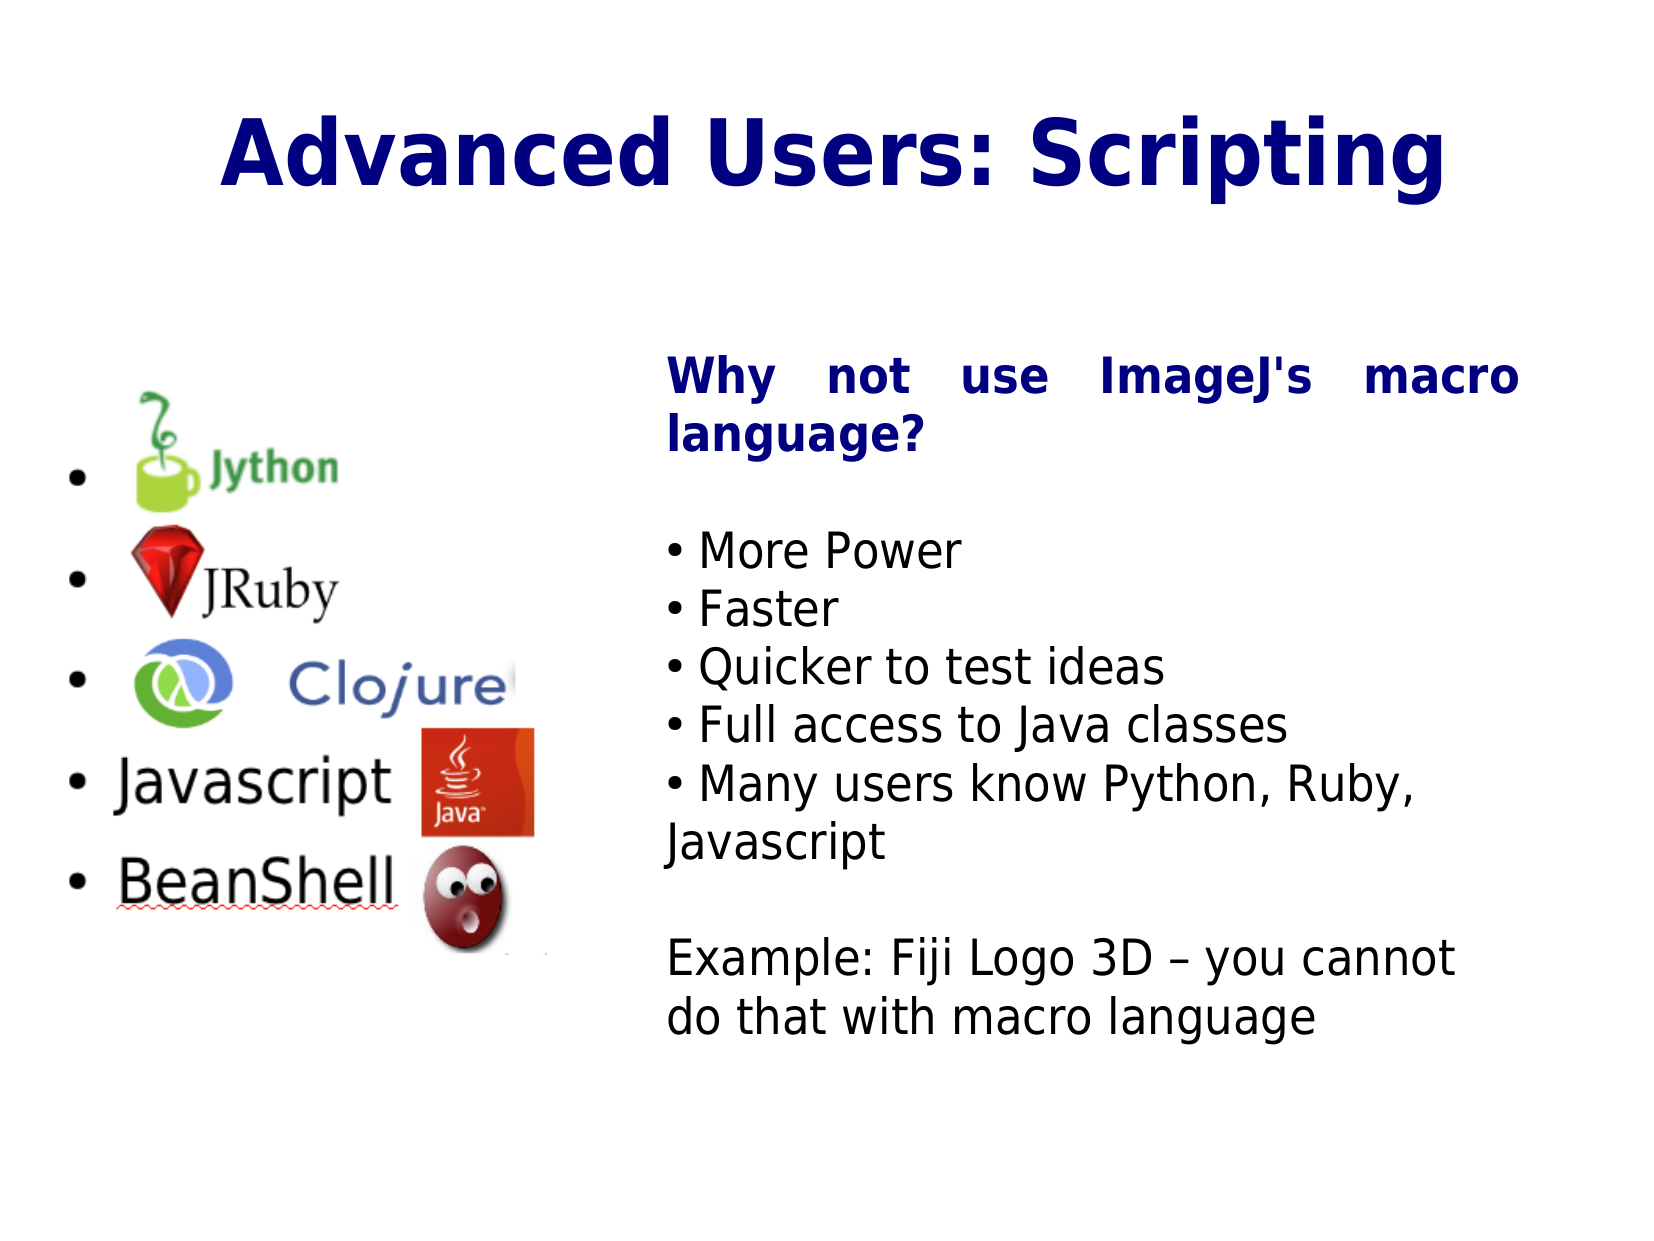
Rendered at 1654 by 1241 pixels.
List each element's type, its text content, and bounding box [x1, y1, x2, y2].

text_box Why not use ImageJ's macro language? More Power Faster Quicker to test ideas Full access to Java classes Many users know Python, Ruby, Javascript Example: Fiji Logo 3D – you cannot do that with macro language [651, 339, 1536, 1112]
picture [54, 386, 547, 955]
title Advanced Users: Scripting [82, 49, 1571, 257]
